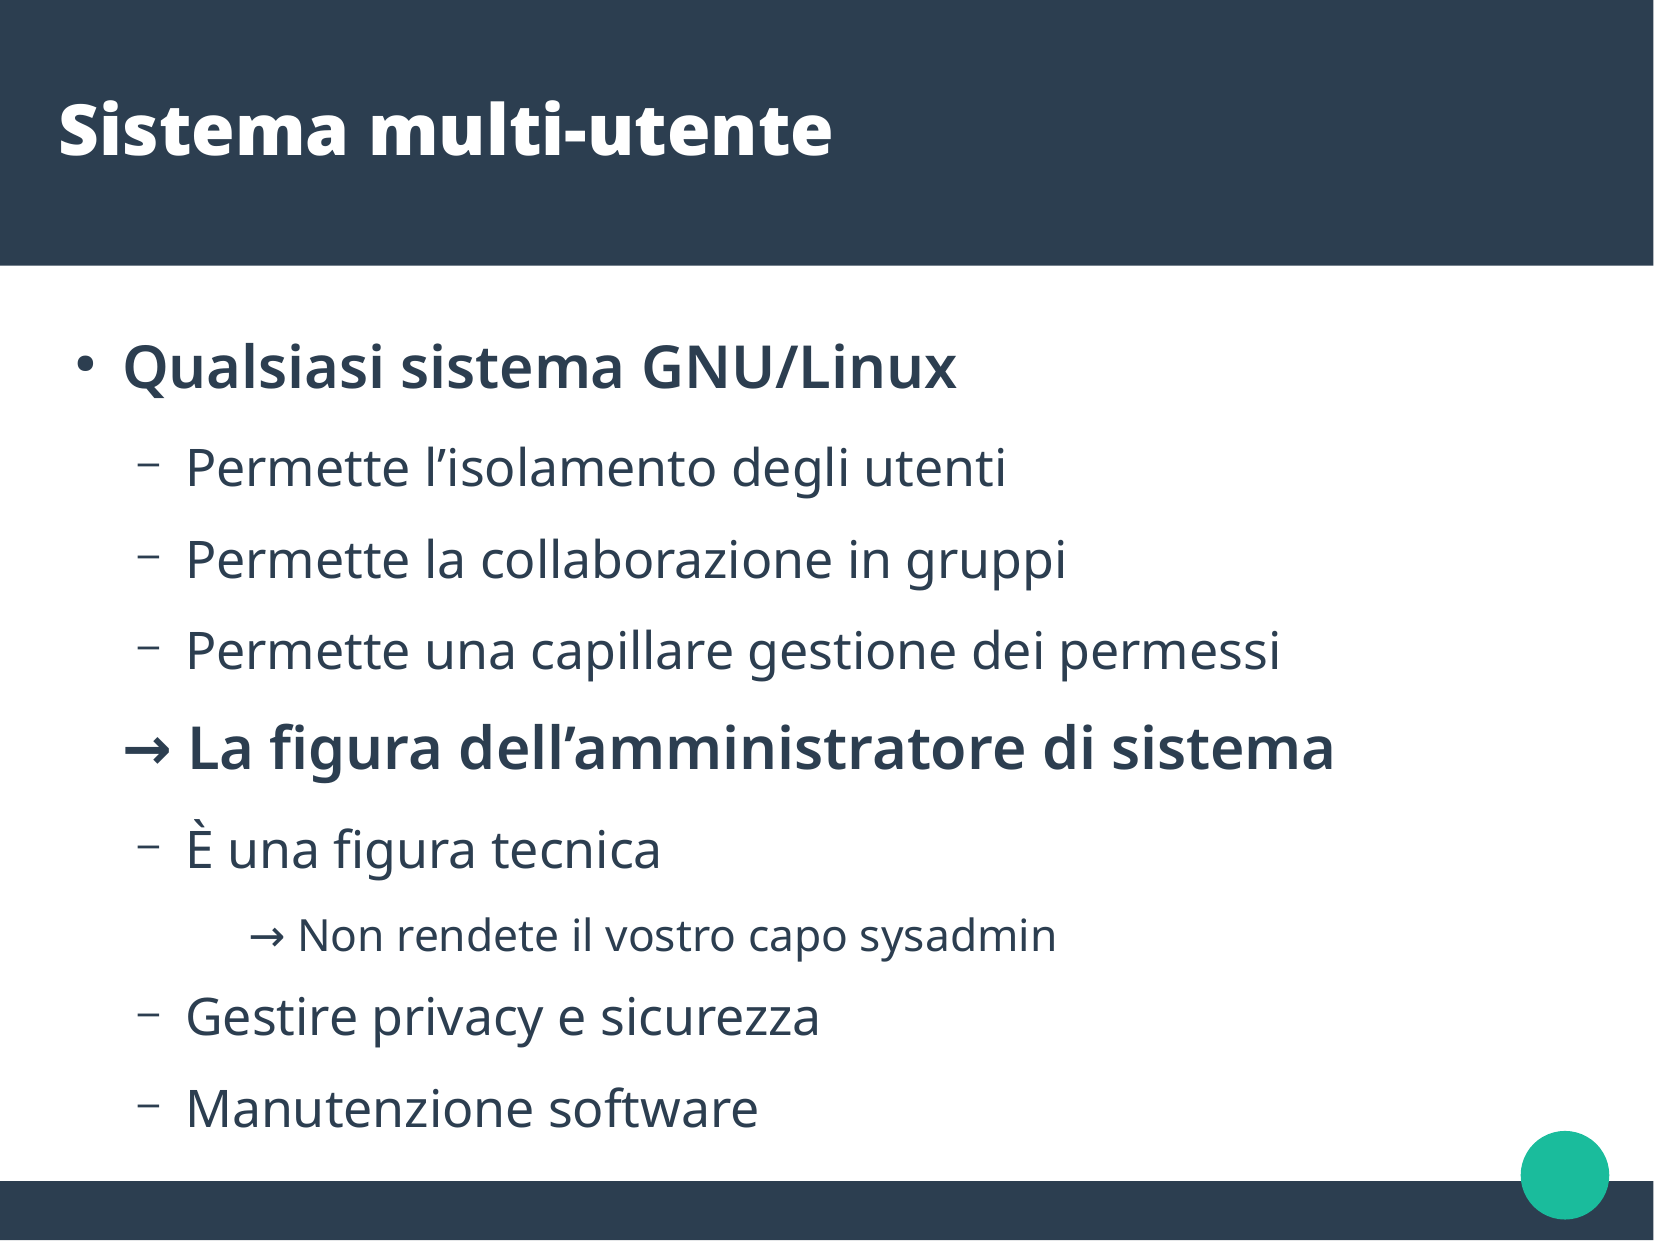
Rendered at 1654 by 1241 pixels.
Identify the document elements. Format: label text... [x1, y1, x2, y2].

title Sistema multi-utente [59, 49, 1595, 207]
list Qualsiasi sistema GNU/Linux Permette l’isolamento degli utenti Permette la collaborazione in gruppi Permette una capillare gestione dei permessi → La figura dell’amministratore di sistema È una figura tecnica → Non rendete il vostro capo sysadmin Gestire privacy e sicurezza Manutenzione software [59, 324, 1595, 1152]
